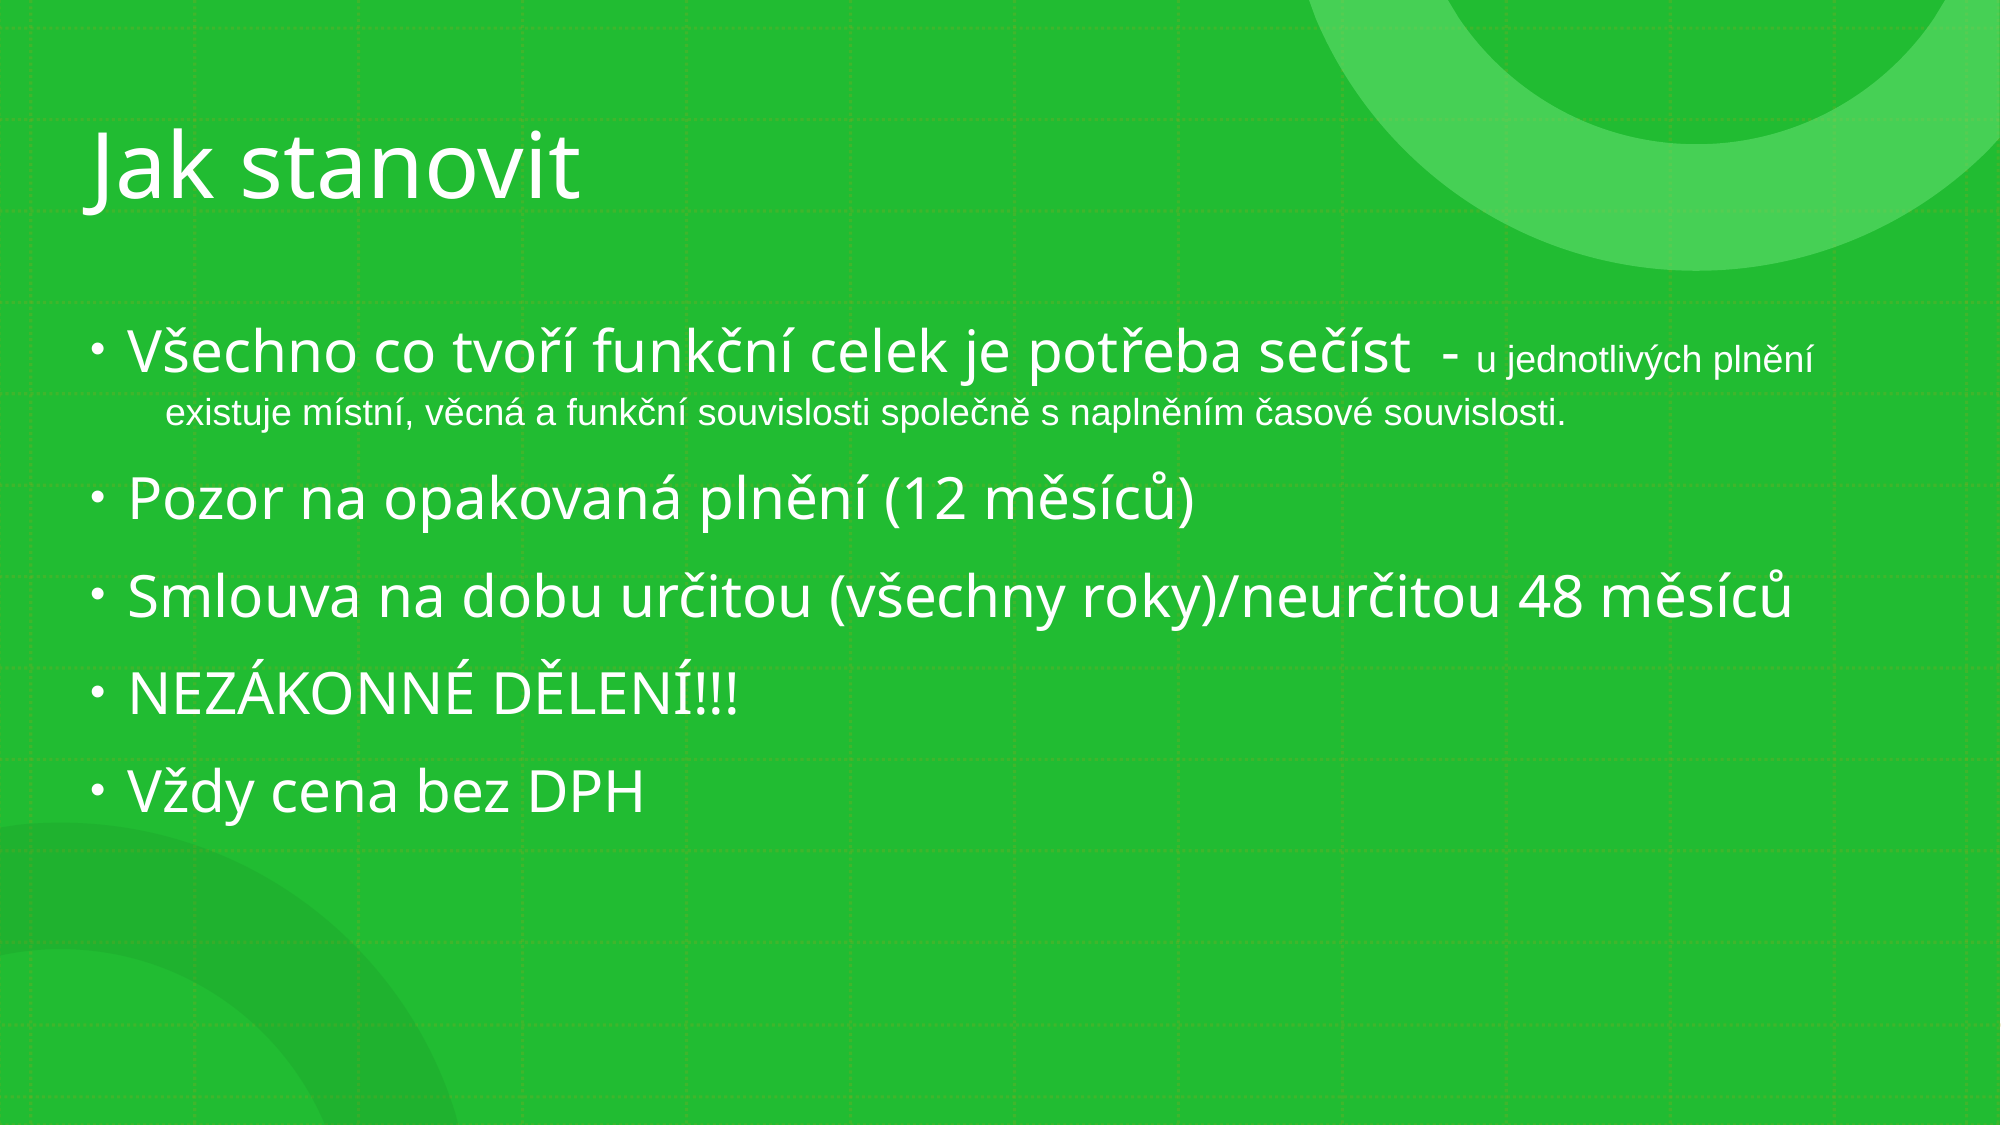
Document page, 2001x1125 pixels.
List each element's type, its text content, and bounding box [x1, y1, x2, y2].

list Všechno co tvoří funkční celek je potřeba sečíst - u jednotlivých plnění existuje místní, věcná a funkční souvislosti společně s naplněním časové souvislosti. Pozor na opakovaná plnění (12 měsíců) Smlouva na dobu určitou (všechny roky)/neurčitou 48 měsíců NEZÁKONNÉ DĚLENÍ!!! Vždy cena bez DPH [75, 299, 1835, 1014]
title Jak stanovit [75, 59, 1835, 278]
